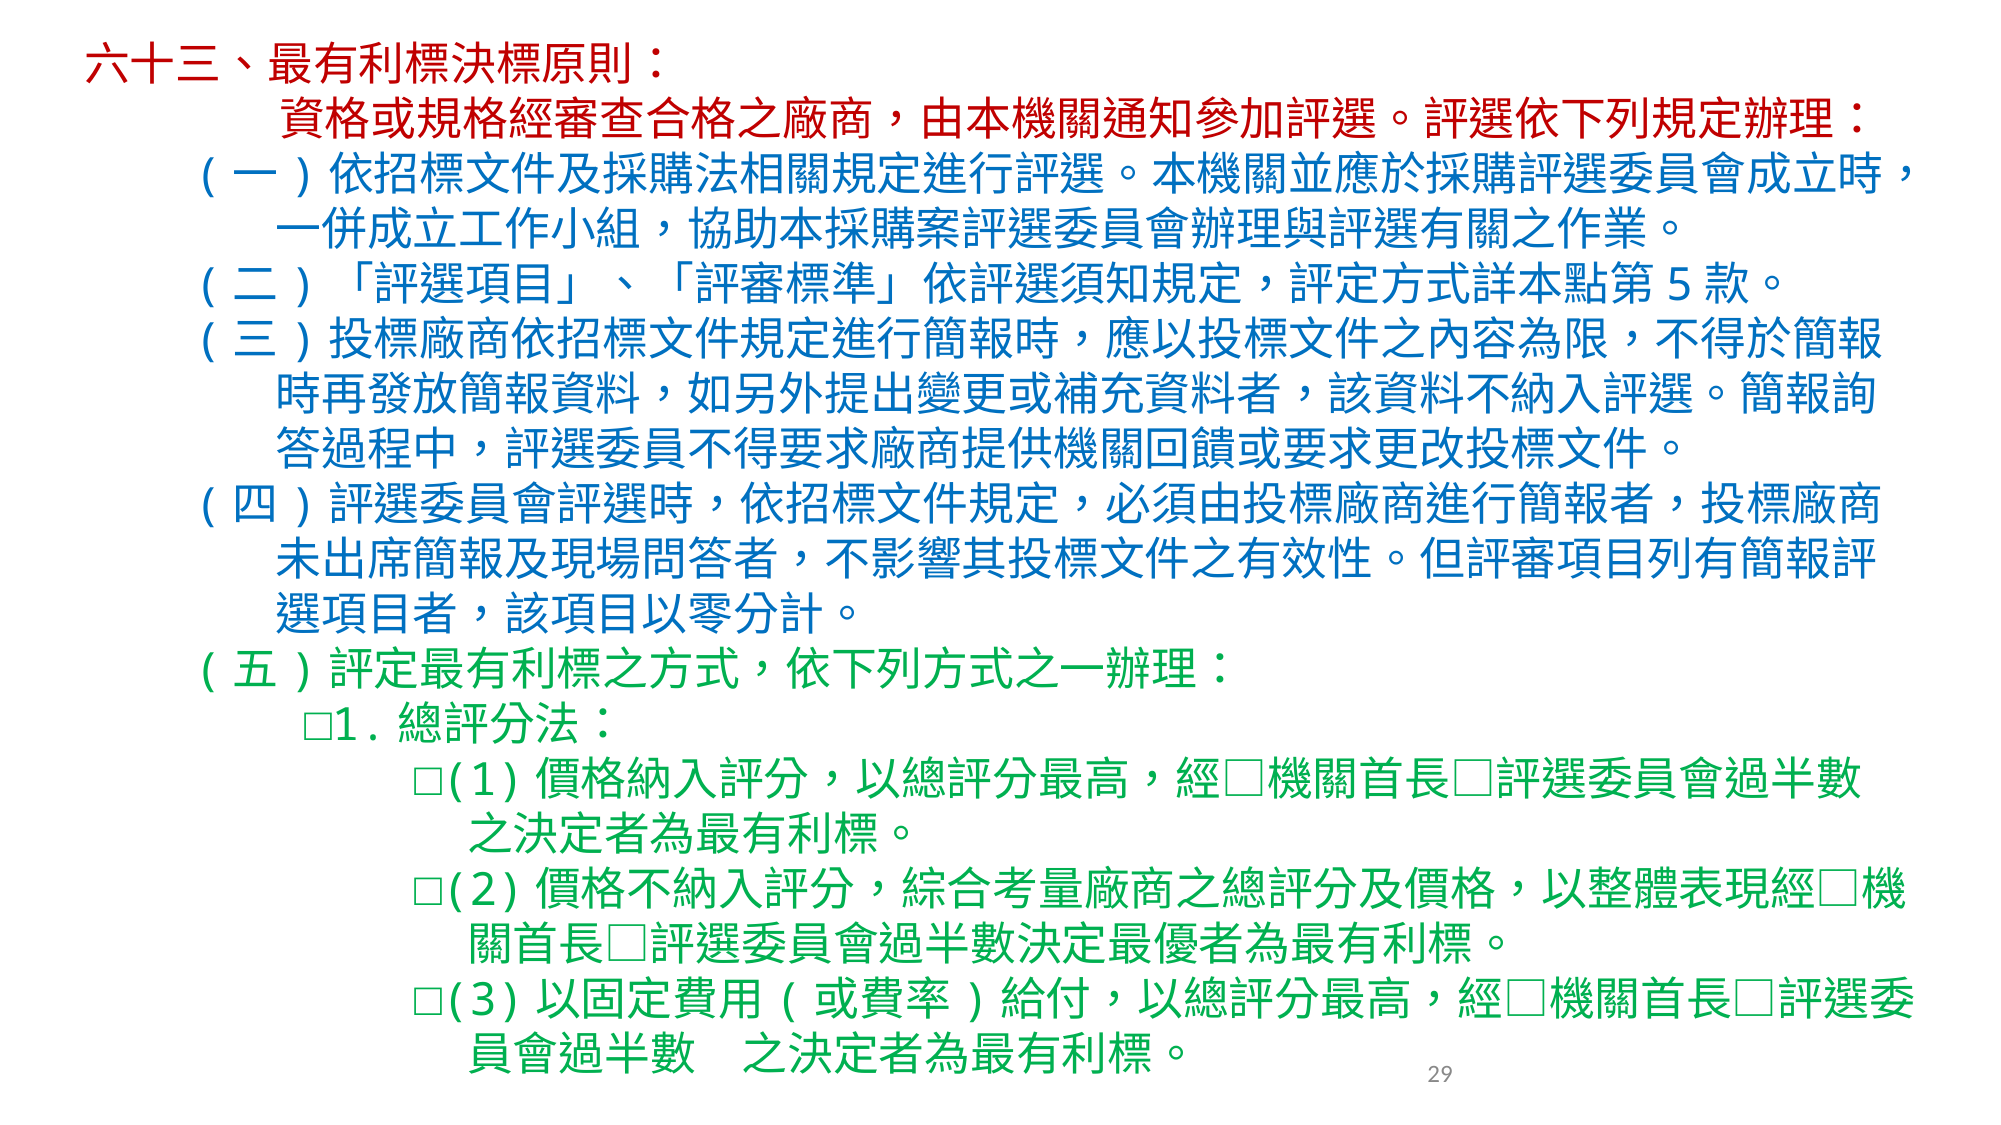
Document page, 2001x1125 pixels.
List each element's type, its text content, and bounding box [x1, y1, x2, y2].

text_box 六十三、最有利標決標原則： 資格或規格經審查合格之廠商，由本機關通知參加評選。評選依下列規定辦理： (一)依招標文件及採購法相關規定進行評選。本機關並應於採購評選委員會成立時，一併成立工作小組，協助本採購案評選委員會辦理與評選有關之作業。 (二)「評選項目」、「評審標準」依評選須知規定，評定方式詳本點第5款。 (三)投標廠商依招標文件規定進行簡報時，應以投標文件之內容為限，不得於簡報時再發放簡報資料，如另外提出變更或補充資料者，該資料不納入評選。簡報詢答過程中，評選委員不得要求廠商提供機關回饋或要求更改投標文件。 (四)評選委員會評選時，依招標文件規定，必須由投標廠商進行簡報者，投標廠商未出席簡報及現場問答者，不影響其投標文件之有效性。但評審項目列有簡報評選項目者，該項目以零分計。 (五)評定最有利標之方式，依下列方式之一辦理： □1.總評分法： □(1)價格納入評分，以總評分最高，經□機關首長□評選委員會過半數 之決定者為最有利標。 □(2)價格不納入評分，綜合考量廠商之總評分及價格，以整體表現經□機關首長□評選委員會過半數決定最優者為最有利標。 □(3)以固定費用(或費率)給付，以總評分最高，經□機關首長□評選委員會過半數 之決定者為最有利標。 [69, 27, 1931, 1087]
text_box 29 [1412, 1042, 1863, 1103]
